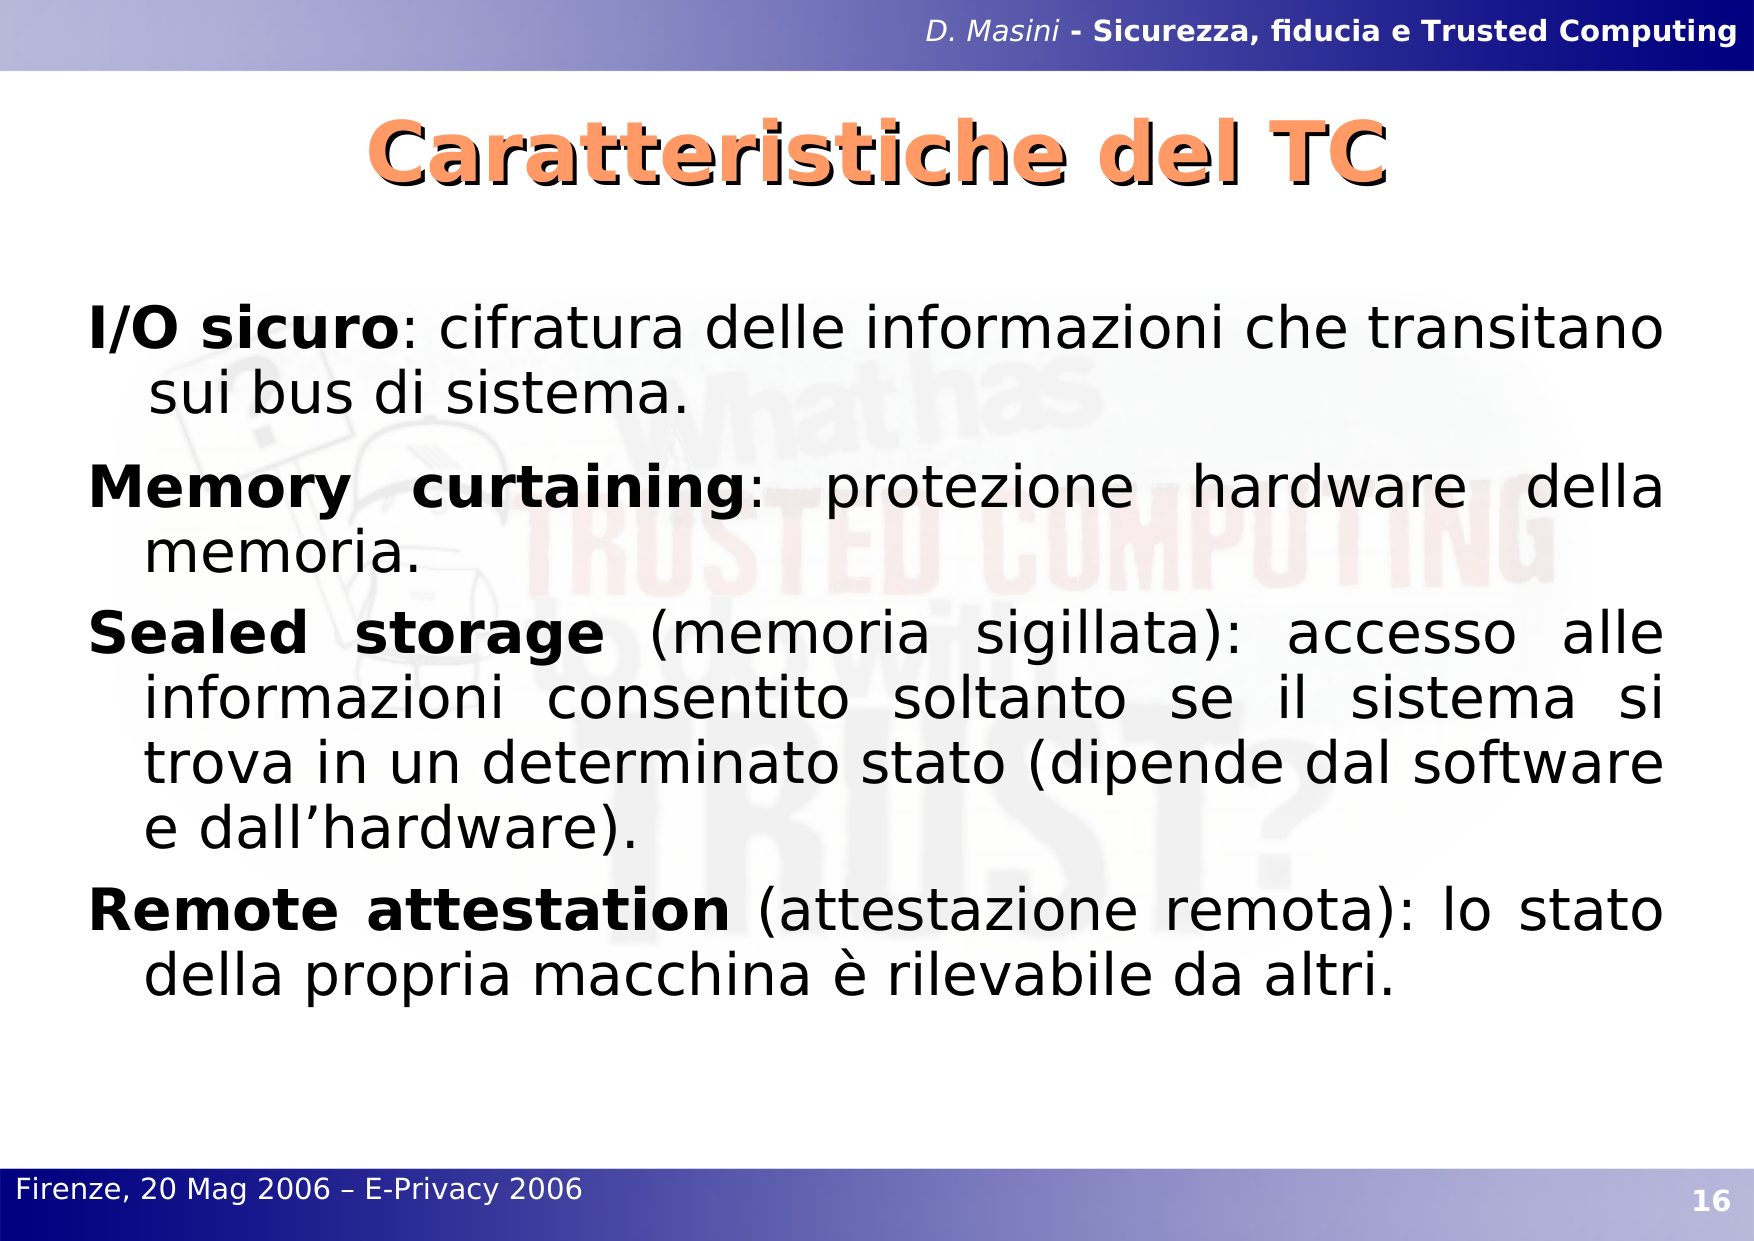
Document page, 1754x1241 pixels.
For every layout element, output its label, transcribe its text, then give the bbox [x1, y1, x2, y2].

picture [0, 0, 1754, 1241]
text_box Firenze, 20 Mag 2006 – E-Privacy 2006 [0, 1175, 1314, 1234]
text_box D. Masini - Sicurezza, fiducia e Trusted Computing [602, 7, 1754, 63]
text_box <number> [1641, 1185, 1732, 1223]
title Caratteristiche del TC [87, 49, 1667, 257]
list I/O sicuro: cifratura delle informazioni che transitano sui bus di sistema. Memory curtaining: protezione hardware della memoria. Sealed storage (memoria sigillata): accesso alle informazioni consentito soltanto se il sistema si trova in un determinato stato (dipende dal software e dall’hardware). Remote attestation (attestazione remota): lo stato della propria macchina è rilevabile da altri. [87, 296, 1667, 1121]
